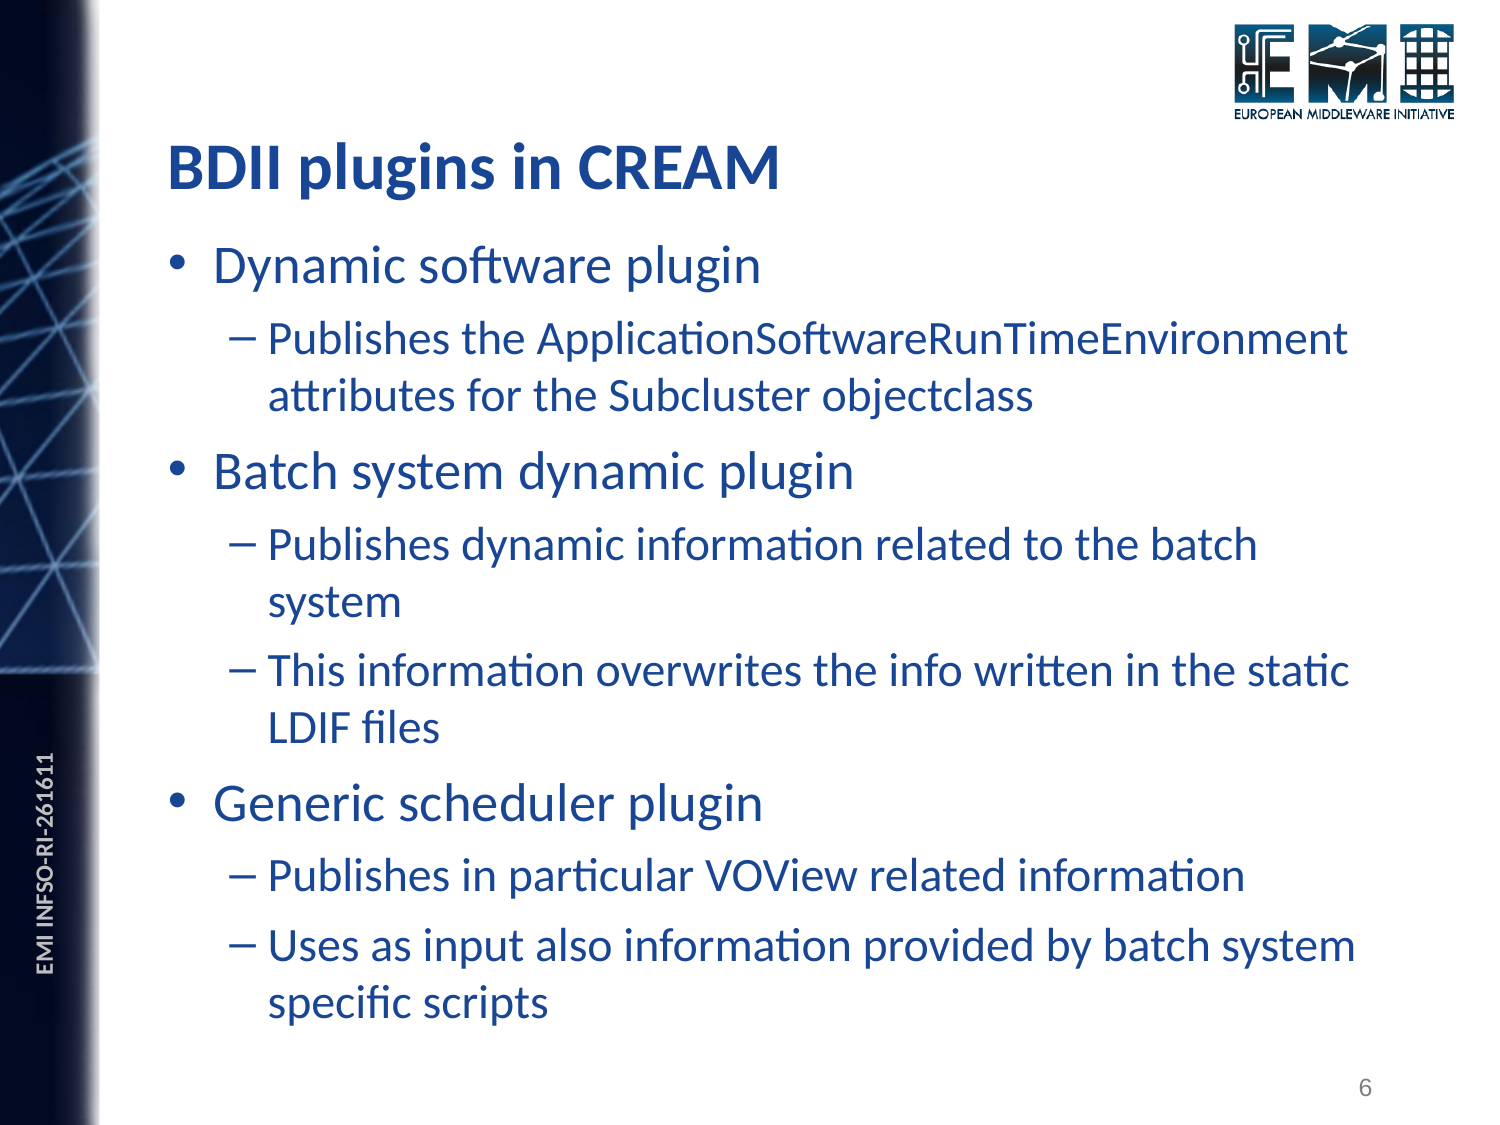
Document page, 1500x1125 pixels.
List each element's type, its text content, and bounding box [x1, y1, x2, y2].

text_box BDII plugins in CREAM [153, 115, 1200, 211]
picture [0, 0, 111, 1125]
list Dynamic software plugin Publishes the ApplicationSoftwareRunTimeEnvironment attributes for the Subcluster objectclass Batch system dynamic plugin Publishes dynamic information related to the batch system This information overwrites the info written in the static LDIF files Generic scheduler plugin Publishes in particular VOView related information Uses as input also information provided by batch system specific scripts [153, 221, 1381, 1053]
text_box <number> [1343, 1063, 1426, 1123]
picture [1185, 8, 1500, 140]
